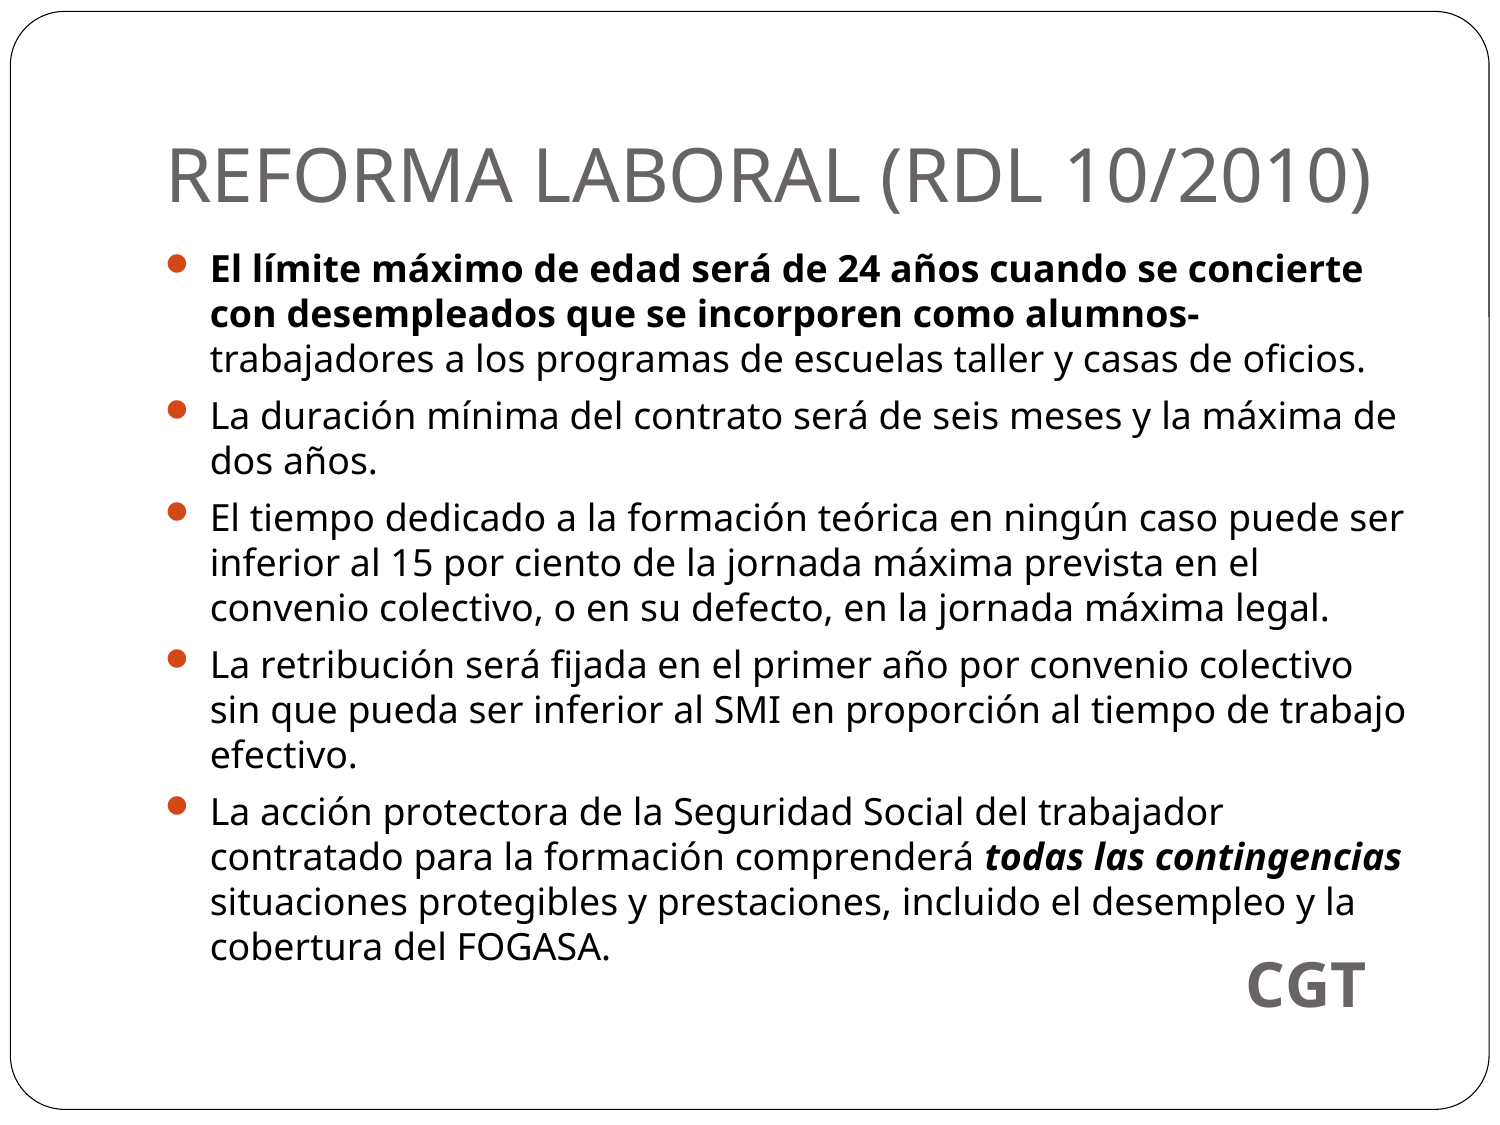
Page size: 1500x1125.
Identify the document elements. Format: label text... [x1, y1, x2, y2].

text_box CGT [1230, 937, 1500, 1028]
list El límite máximo de edad será de 24 años cuando se concierte con desempleados que se incorporen como alumnos-trabajadores a los programas de escuelas taller y casas de oficios. La duración mínima del contrato será de seis meses y la máxima de dos años. El tiempo dedicado a la formación teórica en ningún caso puede ser inferior al 15 por ciento de la jornada máxima prevista en el convenio colectivo, o en su defecto, en la jornada máxima legal. La retribución será fijada en el primer año por convenio colectivo sin que pueda ser inferior al SMI en proporción al tiempo de trabajo efectivo. La acción protectora de la Seguridad Social del trabajador contratado para la formación comprenderá todas las contingencias situaciones protegibles y prestaciones, incluido el desempleo y la cobertura del FOGASA. [150, 237, 1426, 1123]
title REFORMA LABORAL (RDL 10/2010) [150, 29, 1426, 233]
